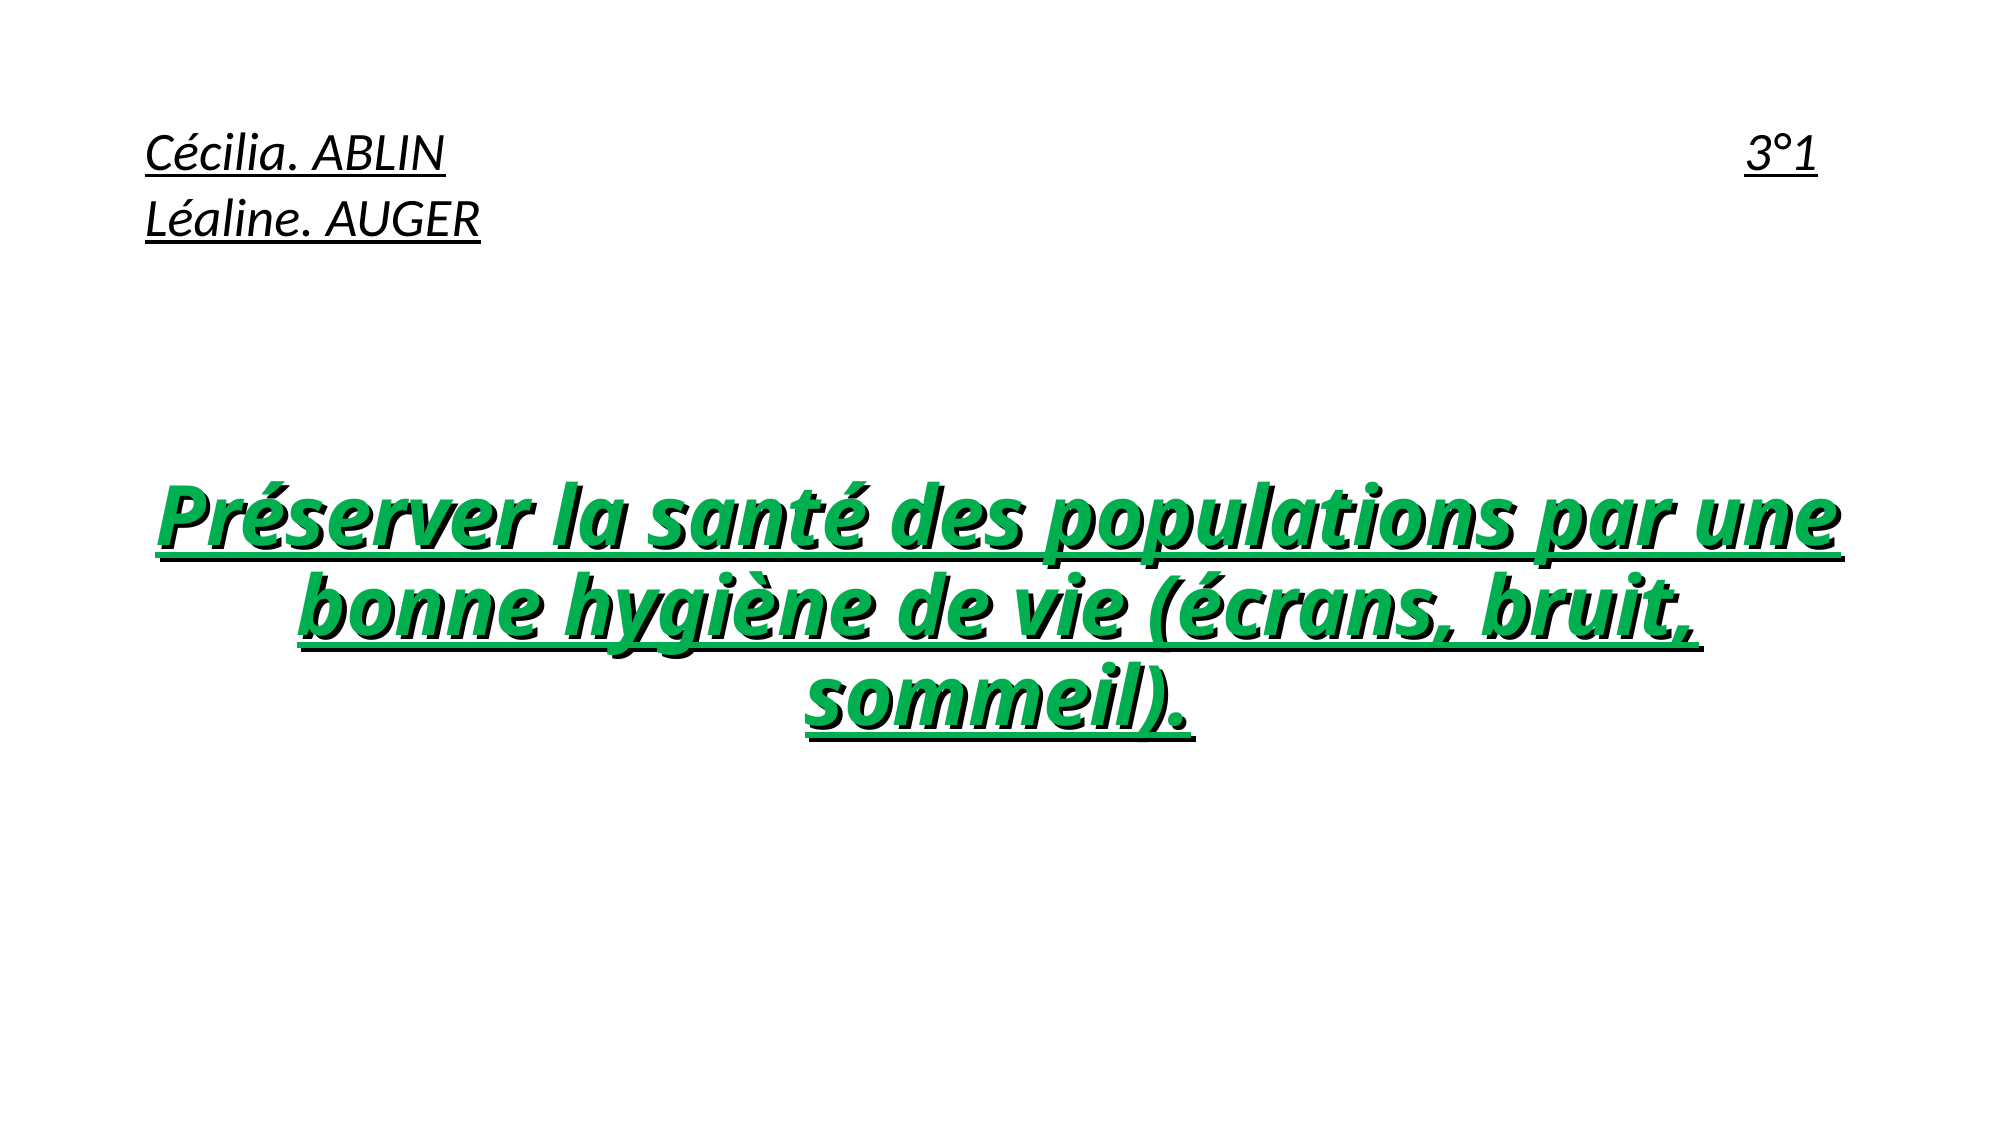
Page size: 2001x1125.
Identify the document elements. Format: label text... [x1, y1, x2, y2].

title Préserver la santé des populations par une bonne hygiène de vie (écrans, bruit, sommeil). [94, 283, 1902, 934]
list Cécilia. ABLIN 3°1 Léaline. AUGER [129, 126, 1850, 260]
